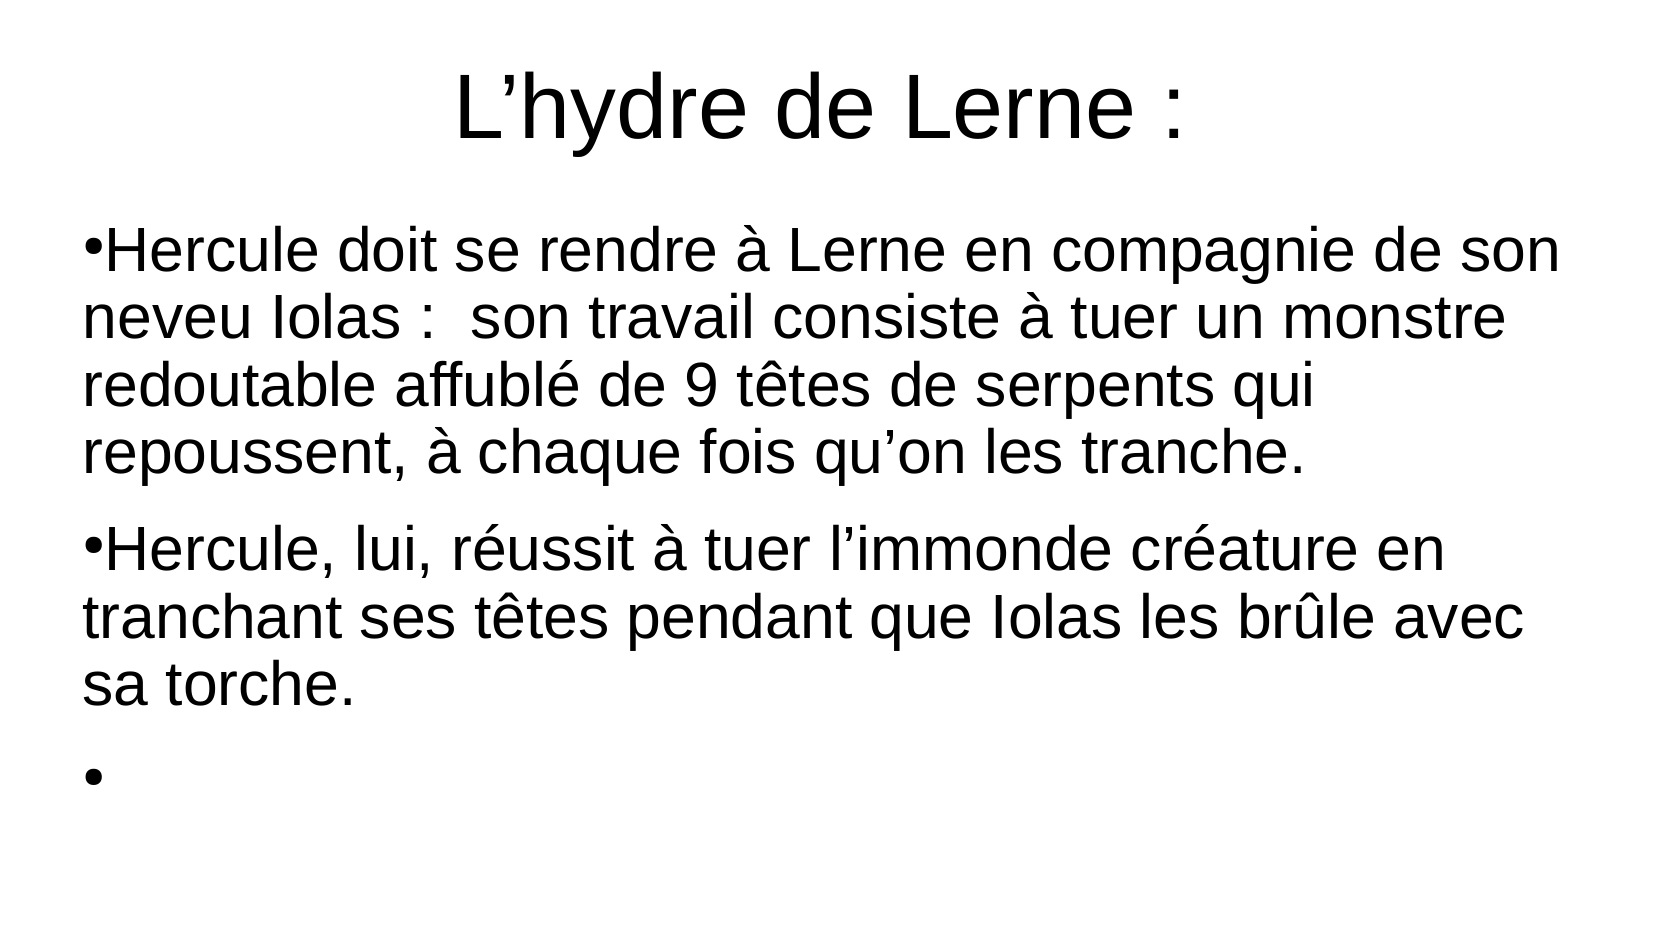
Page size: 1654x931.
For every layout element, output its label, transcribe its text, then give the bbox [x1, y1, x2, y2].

title L’hydre de Lerne : [76, 46, 1565, 355]
list Hercule doit se rendre à Lerne en compagnie de son neveu Iolas : son travail consiste à tuer un monstre redoutable affublé de 9 têtes de serpents qui repoussent, à chaque fois qu’on les tranche. Hercule, lui, réussit à tuer l’immonde créature en tranchant ses têtes pendant que Iolas les brûle avec sa torche. [82, 217, 1571, 758]
